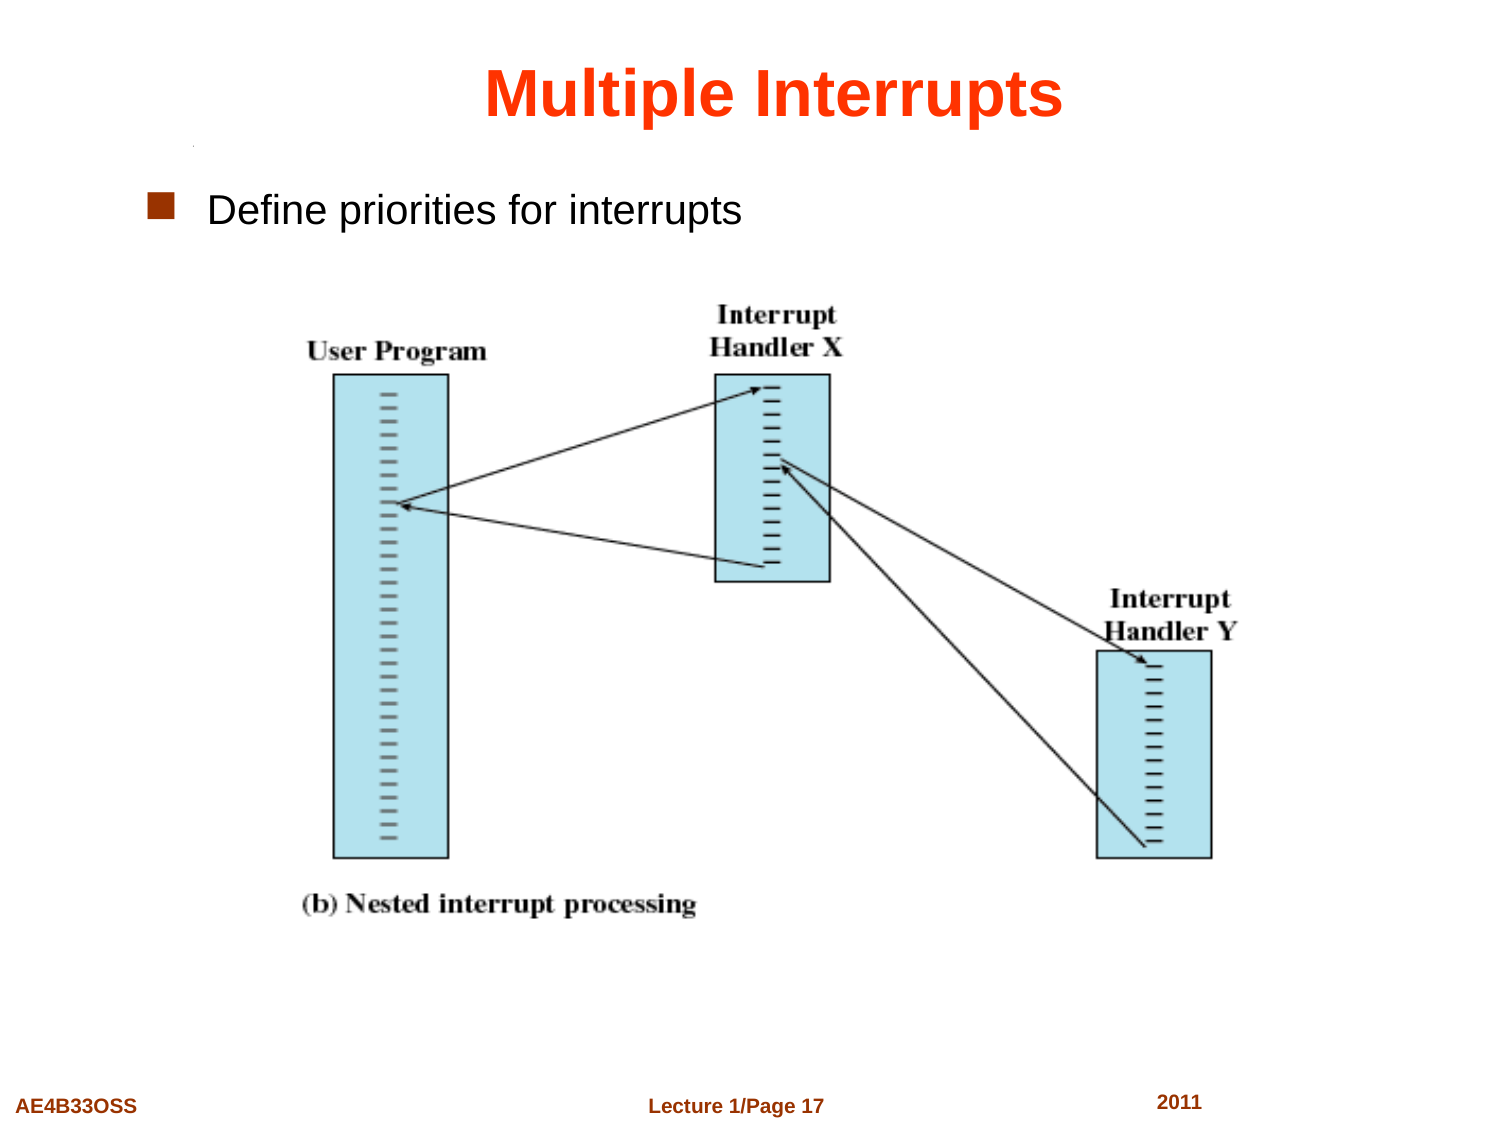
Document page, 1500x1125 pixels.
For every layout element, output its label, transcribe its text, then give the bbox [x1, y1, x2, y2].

list Define priorities for interrupts [135, 174, 1290, 946]
text_box [189, 280, 1300, 942]
title Multiple Interrupts [112, 37, 1438, 138]
